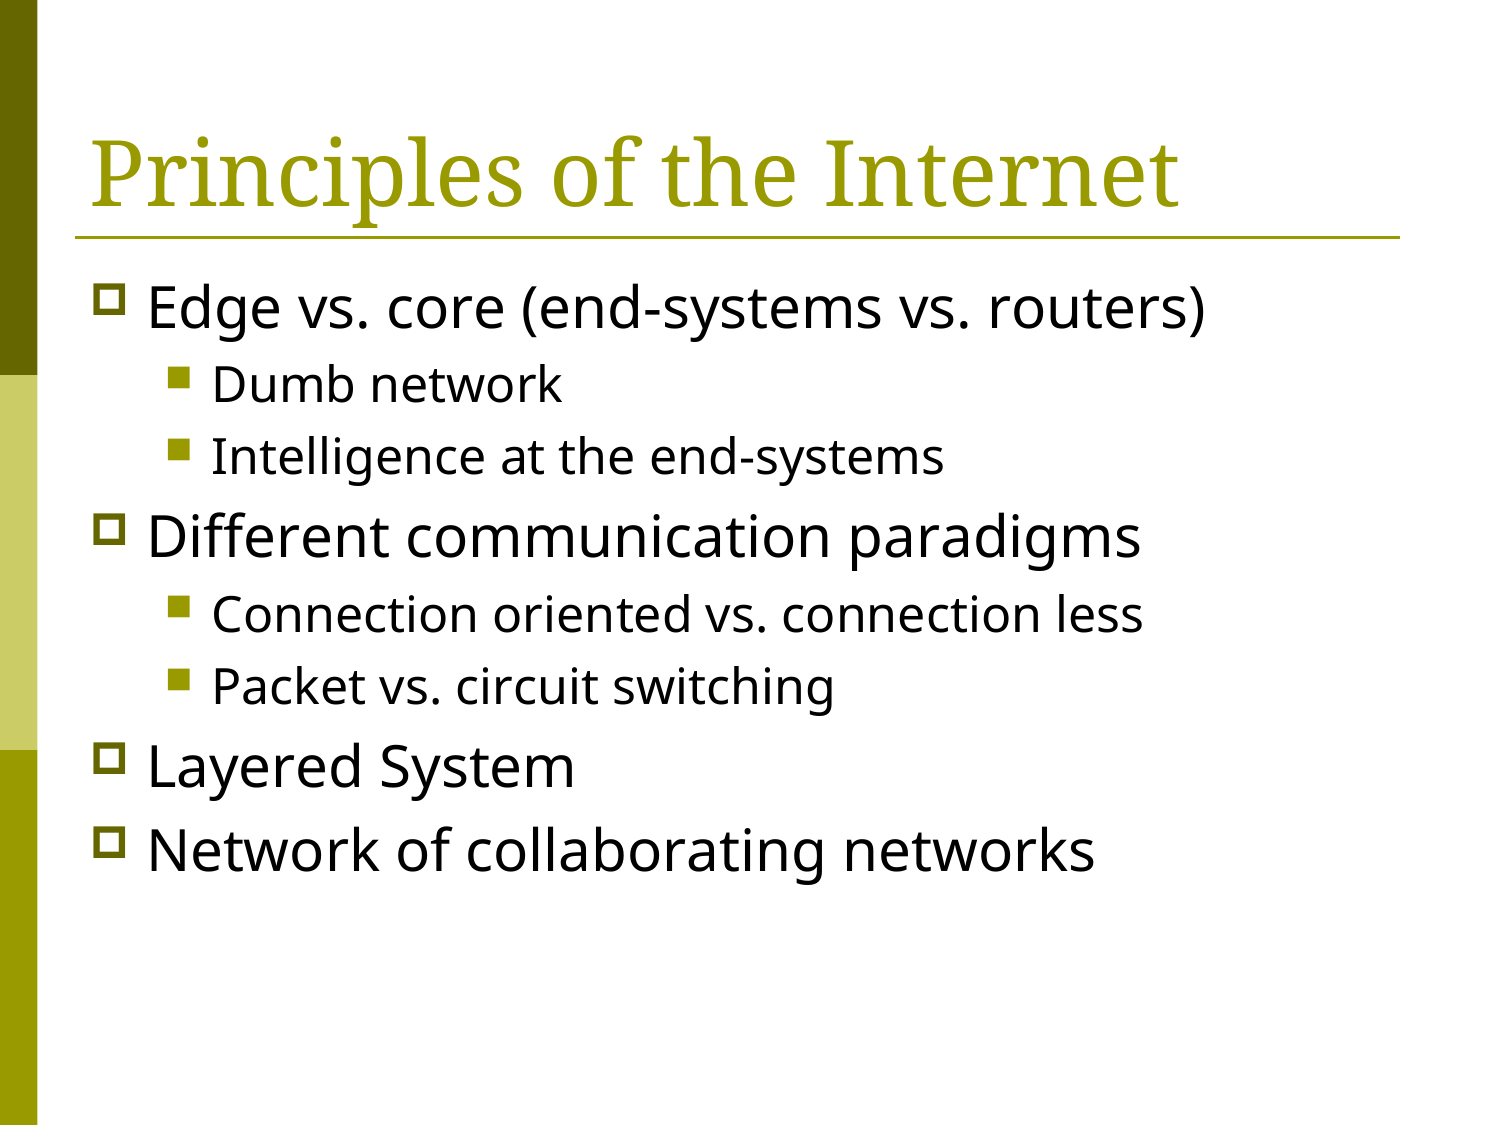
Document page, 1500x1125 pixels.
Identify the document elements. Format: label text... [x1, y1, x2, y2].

list Edge vs. core (end-systems vs. routers) Dumb network Intelligence at the end-systems Different communication paradigms Connection oriented vs. connection less Packet vs. circuit switching Layered System Network of collaborating networks [75, 262, 1426, 1006]
title Principles of the Internet [75, 45, 1426, 233]
